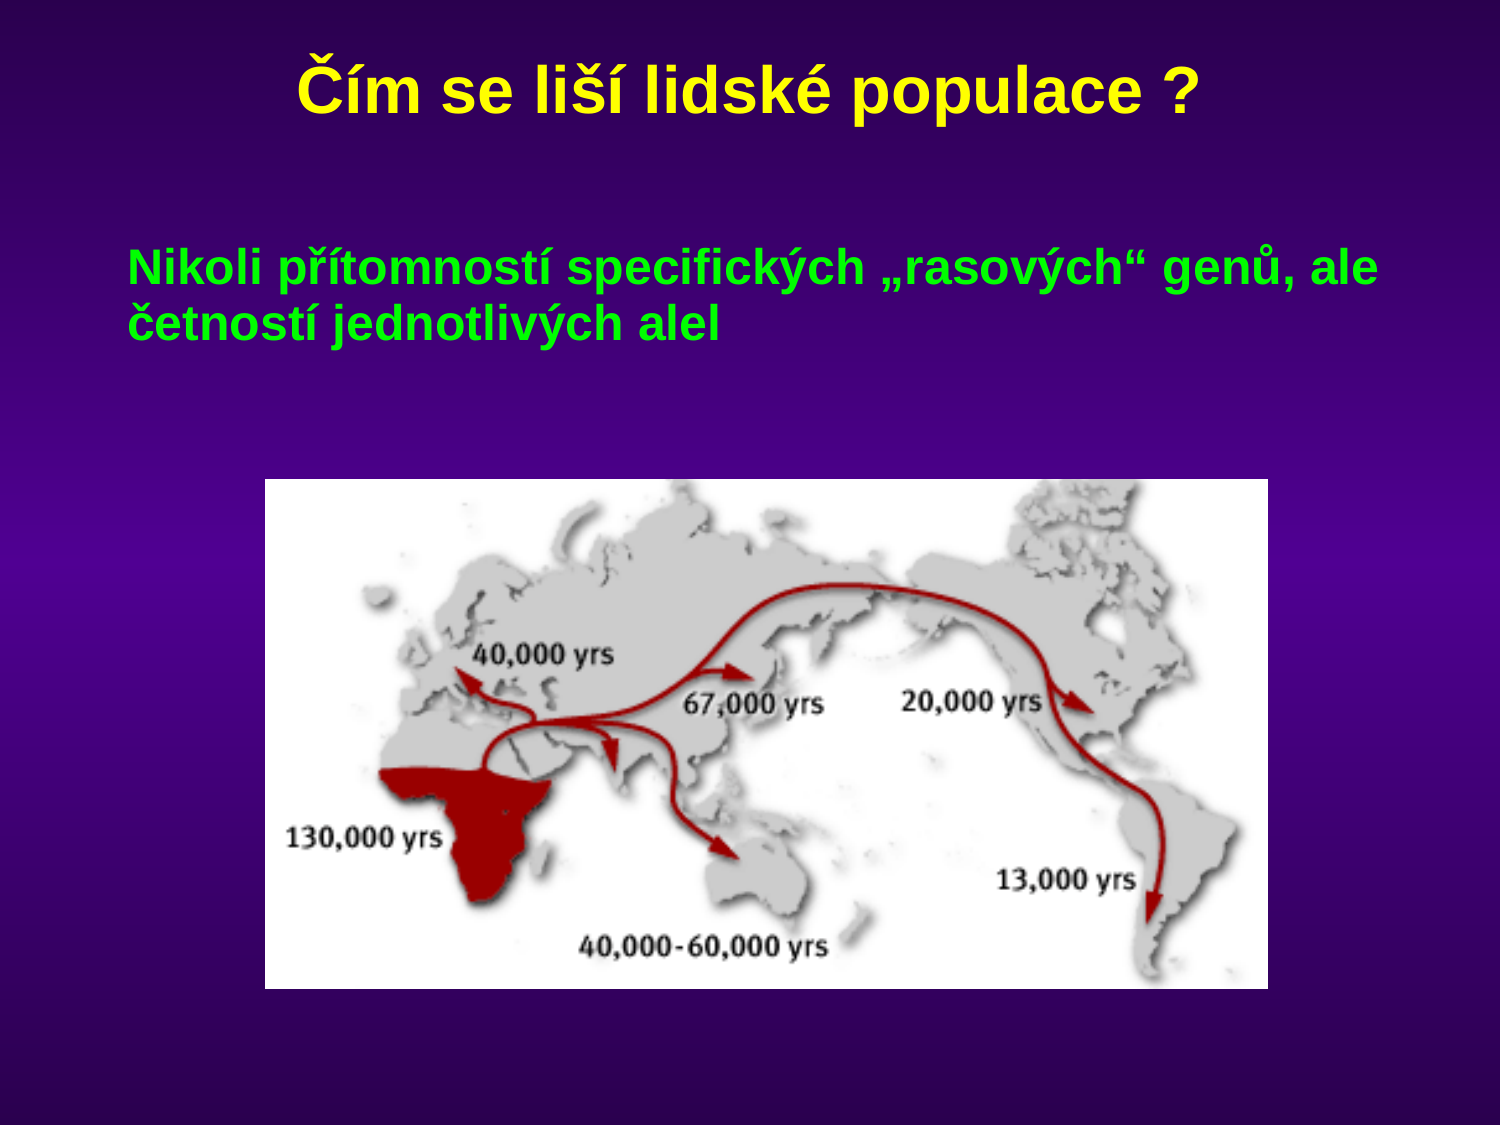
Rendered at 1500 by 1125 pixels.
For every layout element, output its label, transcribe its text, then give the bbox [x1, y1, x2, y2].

picture [265, 479, 1268, 990]
text_box Nikoli přítomností specifických „rasových“ genů, ale četností jednotlivých alel [112, 231, 1459, 359]
title Čím se liší lidské populace ? [64, 42, 1436, 138]
